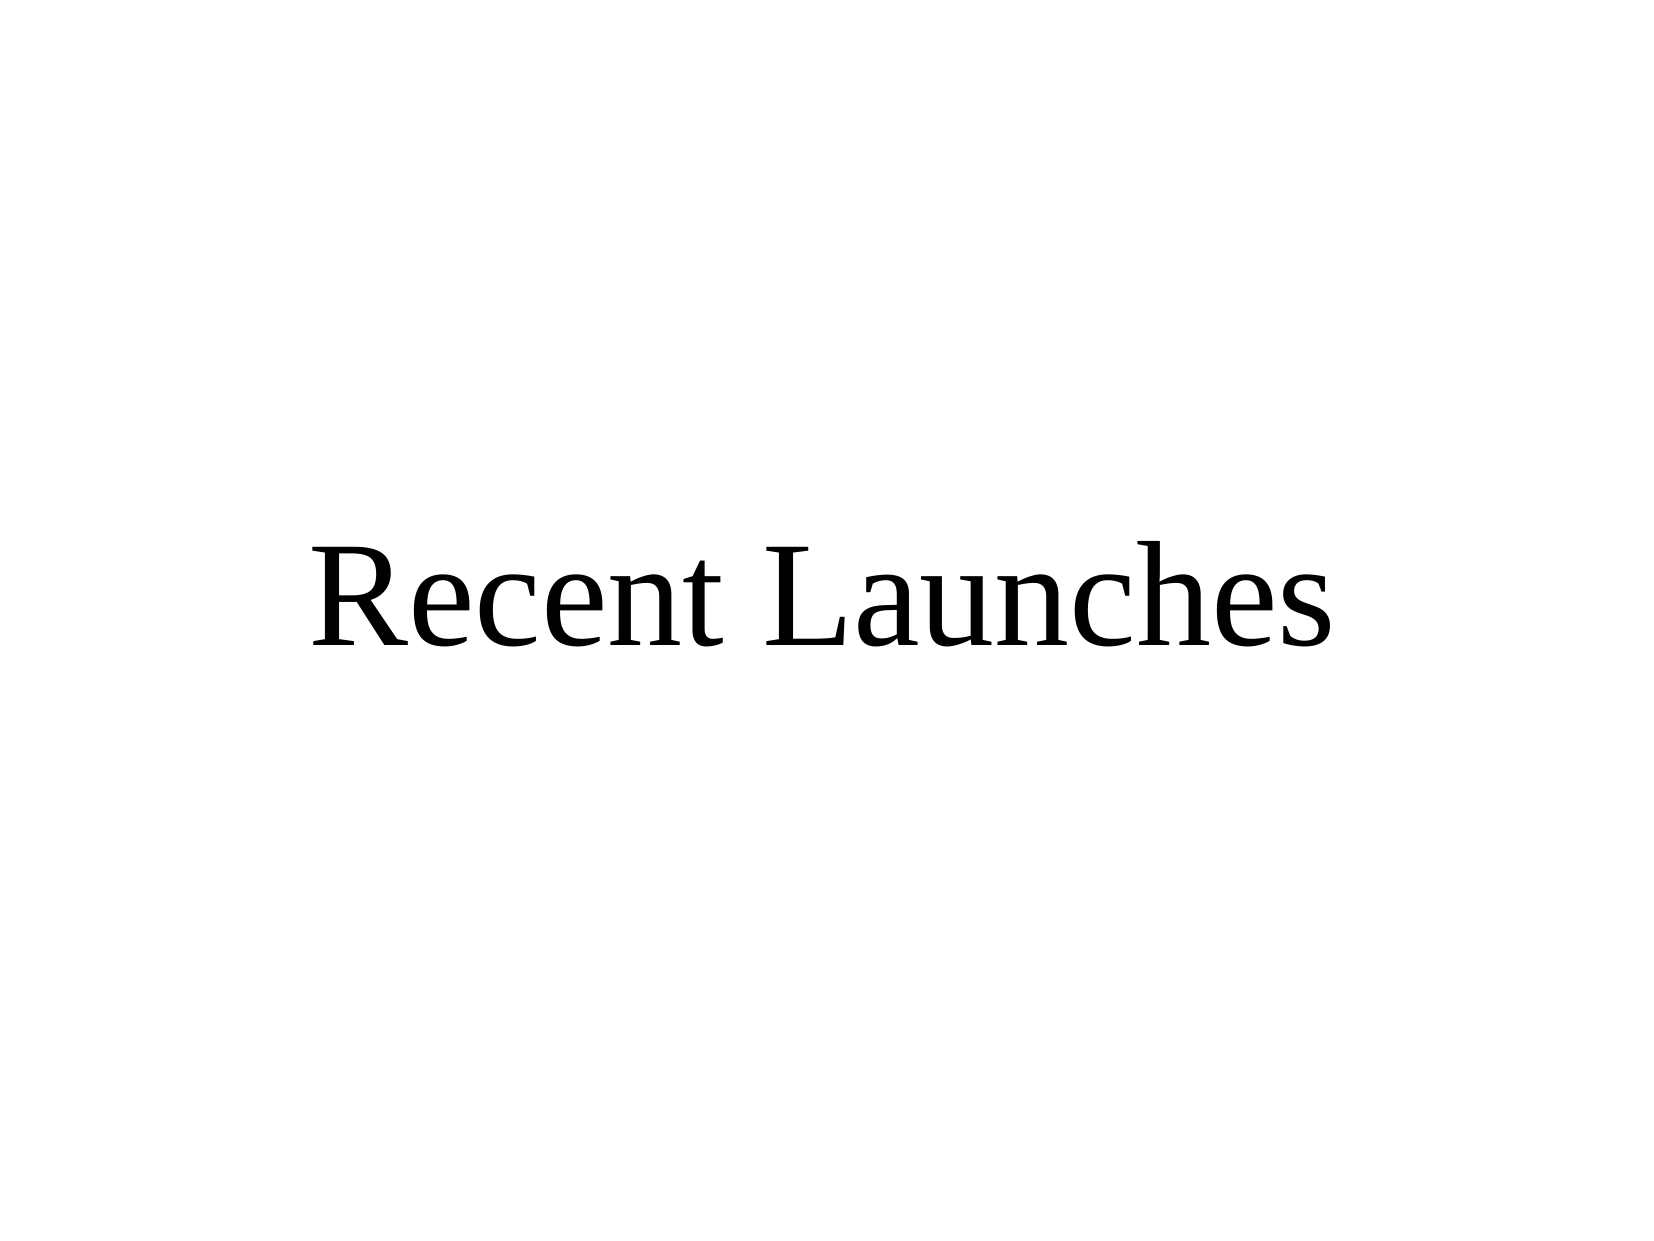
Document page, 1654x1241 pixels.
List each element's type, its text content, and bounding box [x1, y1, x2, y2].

title Recent Launches [116, 491, 1529, 699]
